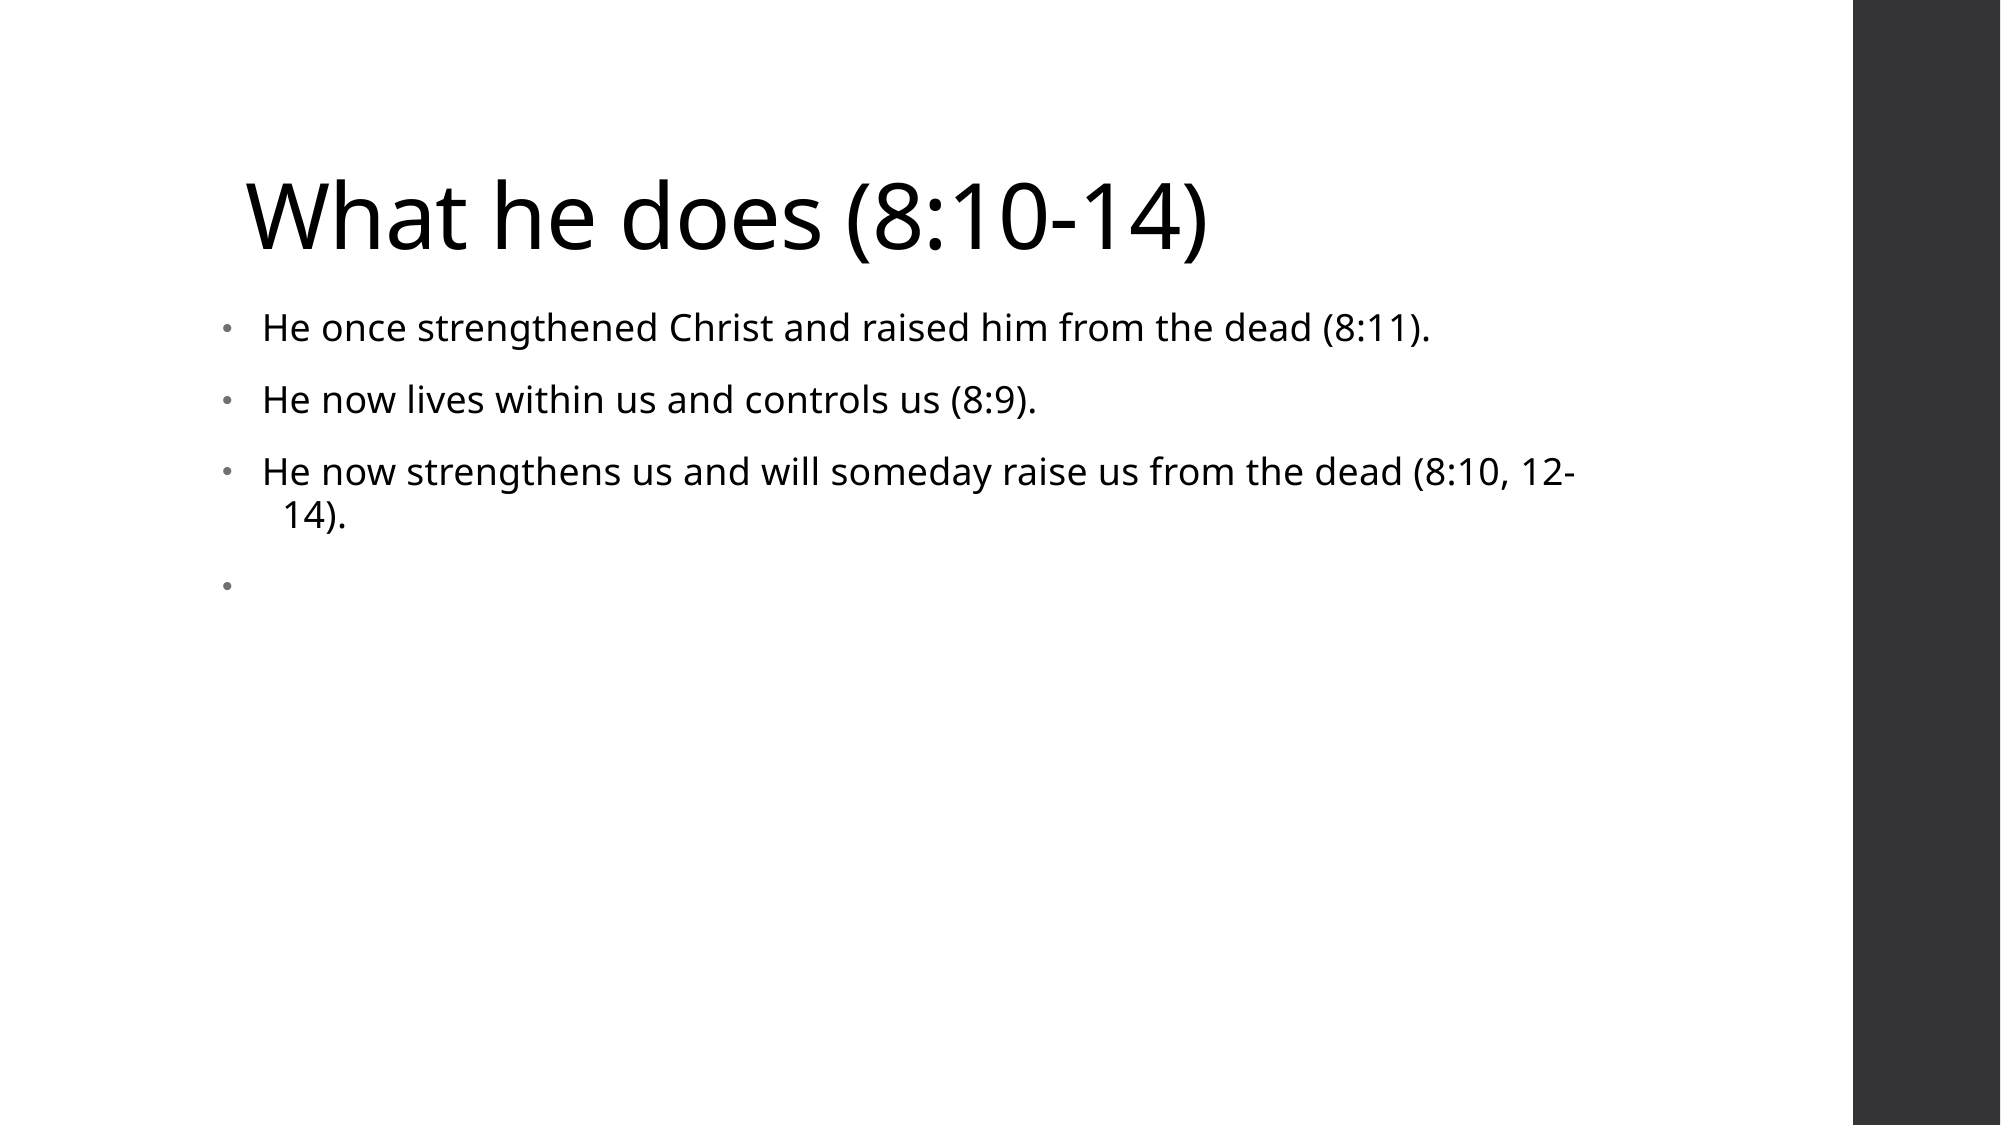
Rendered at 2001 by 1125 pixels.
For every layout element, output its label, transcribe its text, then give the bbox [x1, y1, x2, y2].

list He once strengthened Christ and raised him from the dead (8:11). He now lives within us and controls us (8:9). He now strengthens us and will someday raise us from the dead (8:10, 12-14). [206, 299, 1617, 1014]
title What he does (8:10-14) [206, 60, 1797, 278]
